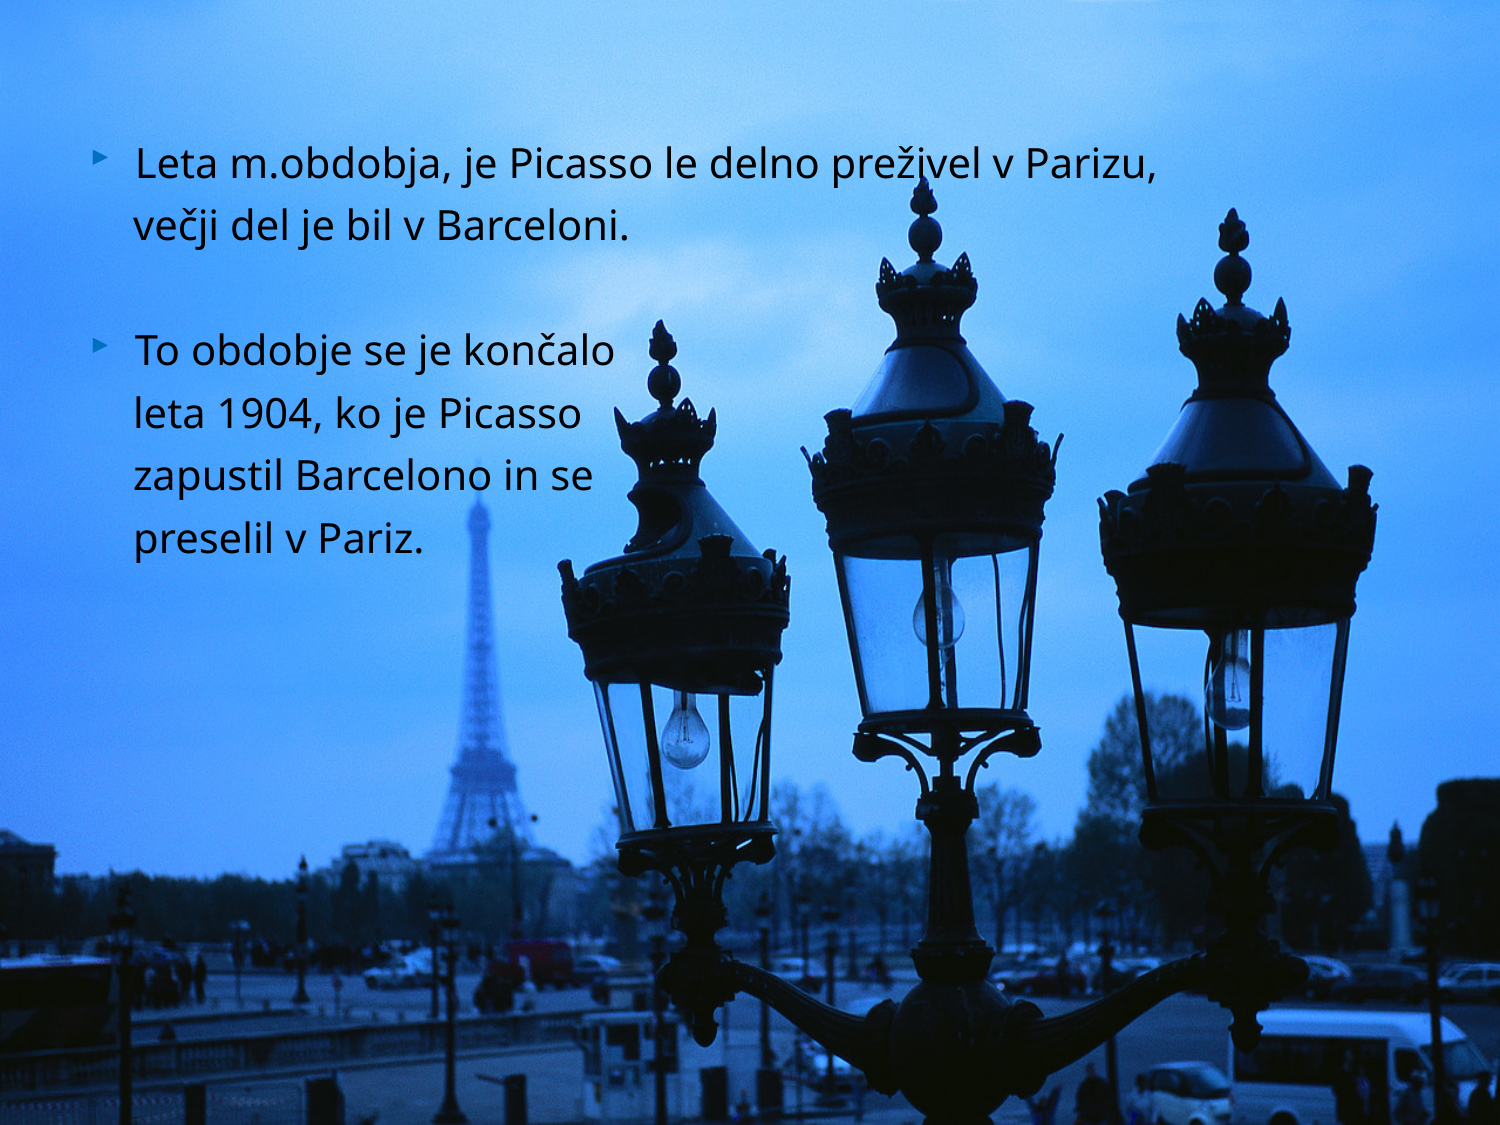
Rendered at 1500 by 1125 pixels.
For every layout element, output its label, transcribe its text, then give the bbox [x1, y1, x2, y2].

list Leta m.obdobja, je Picasso le delno preživel v Parizu, večji del je bil v Barceloni. To obdobje se je končalo leta 1904, ko je Picasso zapustil Barcelono in se preselil v Pariz. [75, 128, 1425, 1010]
picture [0, 0, 1500, 1125]
